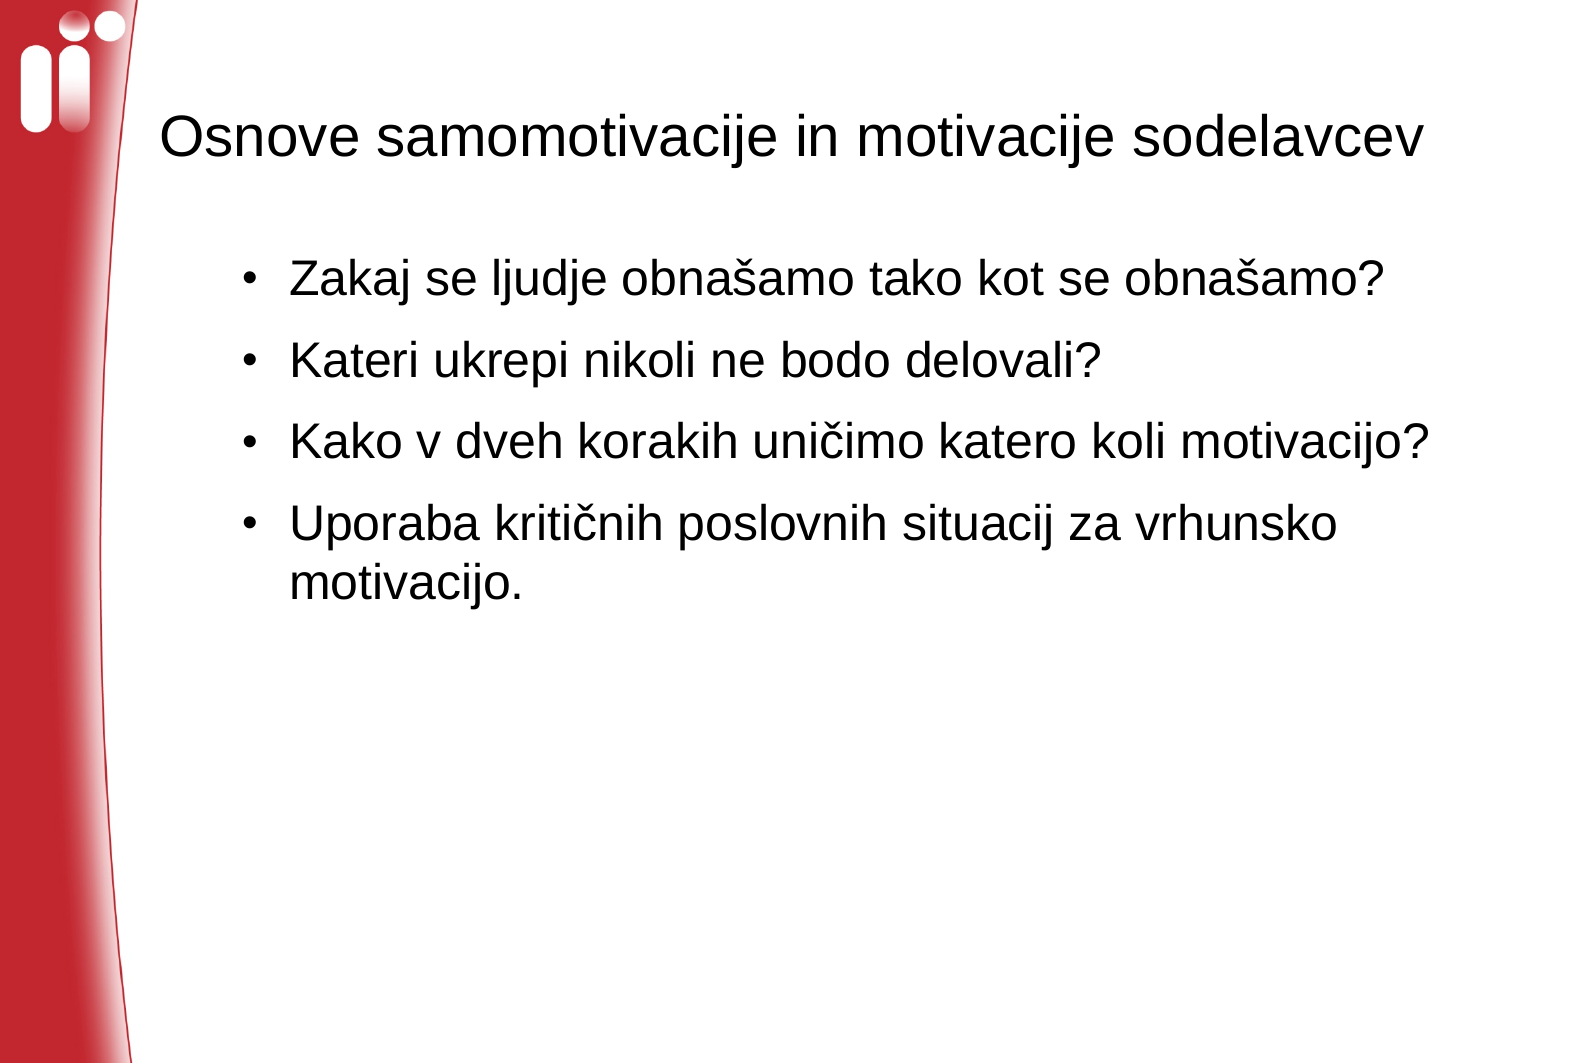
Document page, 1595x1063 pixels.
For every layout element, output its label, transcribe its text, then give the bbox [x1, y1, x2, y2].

list Zakaj se ljudje obnašamo tako kot se obnašamo? Kateri ukrepi nikoli ne bodo delovali? Kako v dveh korakih uničimo katero koli motivacijo? Uporaba kritičnih poslovnih situacij za vrhunsko motivacijo. [147, 248, 1515, 1063]
picture [0, 0, 1414, 1063]
title Osnove samomotivacije in motivacije sodelavcev [159, 22, 1515, 248]
